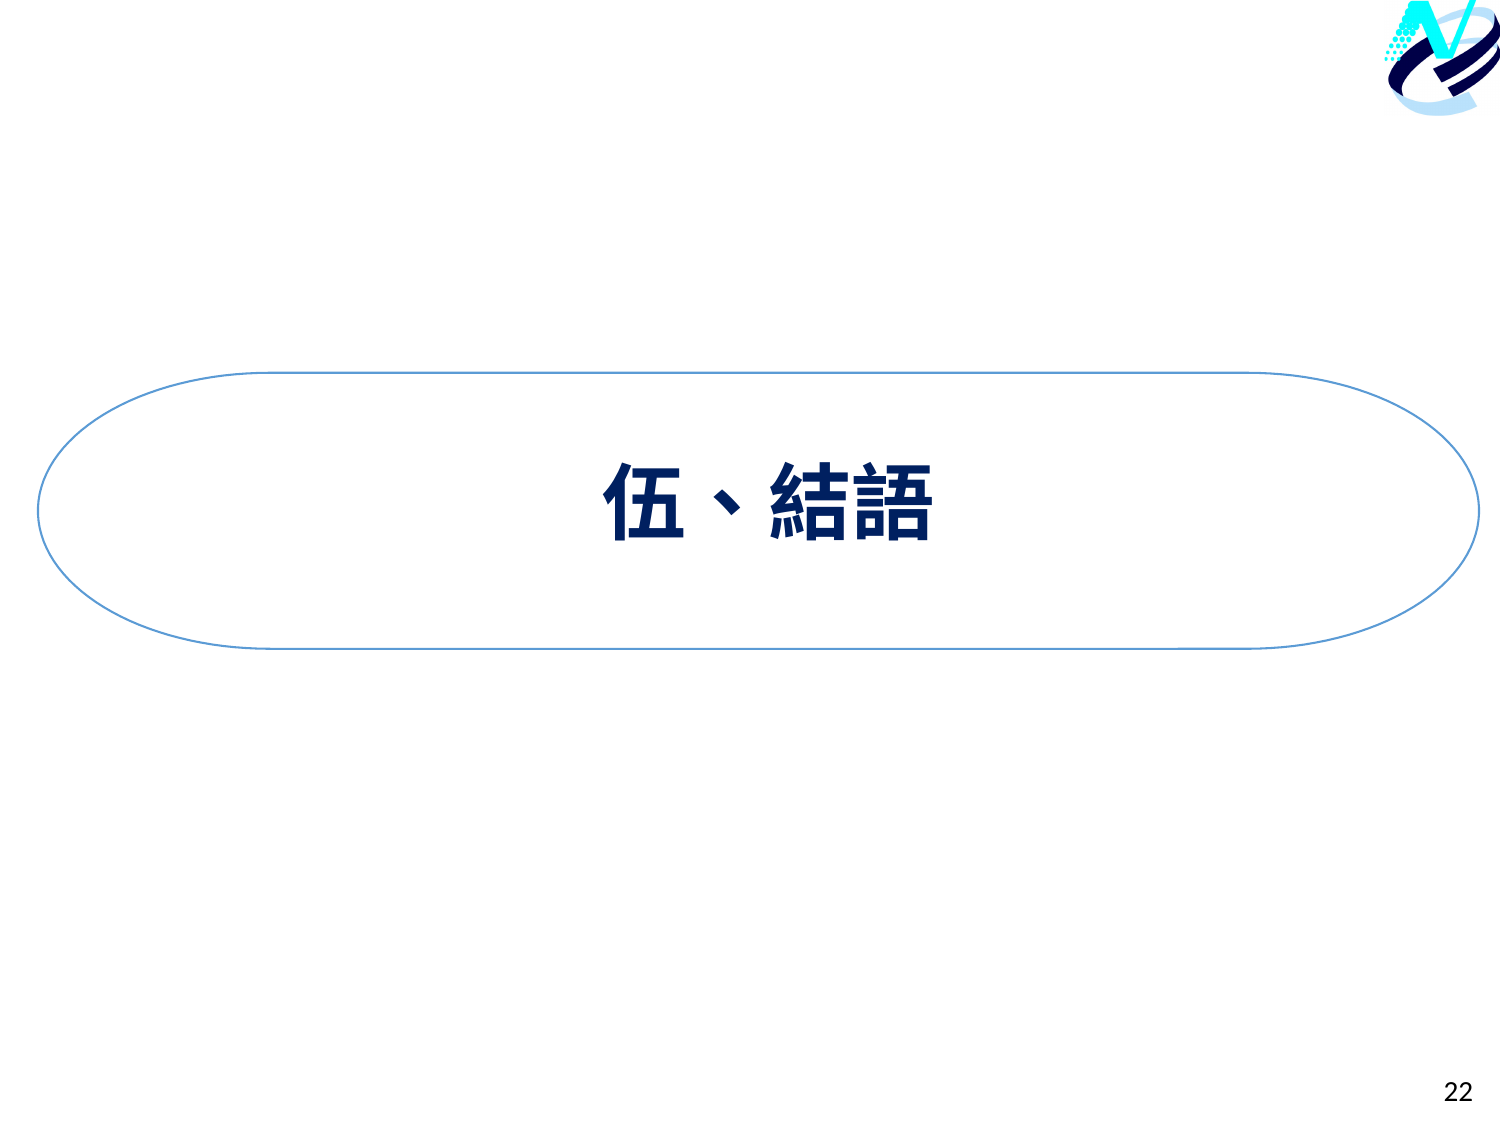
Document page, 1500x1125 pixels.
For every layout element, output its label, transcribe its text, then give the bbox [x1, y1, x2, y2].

text_box [68, 372, 1449, 442]
text_box 伍、結語 [37, 442, 1500, 559]
text_box [52, 559, 1465, 649]
